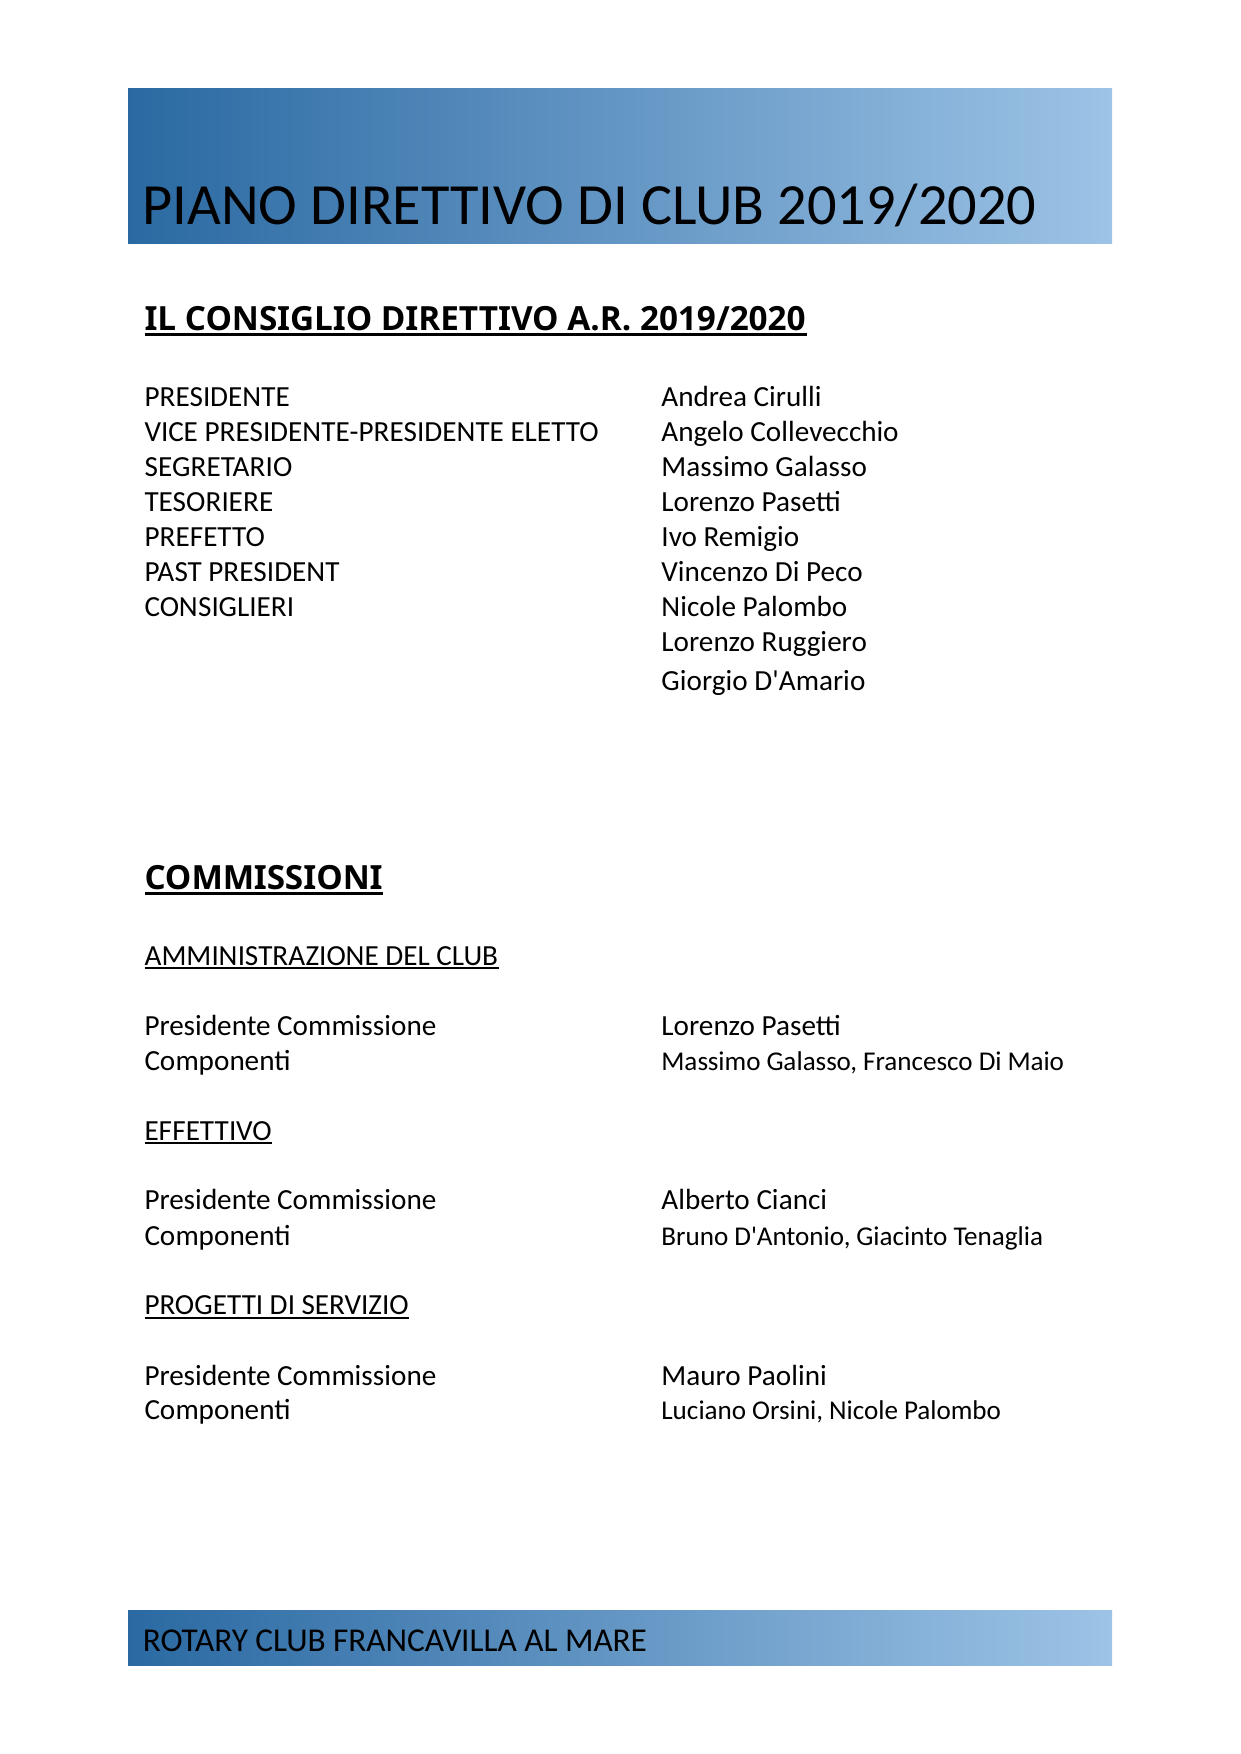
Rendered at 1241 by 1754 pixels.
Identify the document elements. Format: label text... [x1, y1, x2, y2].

text_box IL CONSIGLIO DIRETTIVO A.R. 2019/2020 PRESIDENTE Andrea Cirulli VICE PRESIDENTE-PRESIDENTE ELETTO Angelo Collevecchio SEGRETARIO Massimo Galasso TESORIERE Lorenzo Pasetti PREFETTO Ivo Remigio PAST PRESIDENT Vincenzo Di Peco CONSIGLIERI Nicole Palombo Lorenzo Ruggiero Giorgio D'Amario COMMISSIONI AMMINISTRAZIONE DEL CLUB Presidente Commissione Lorenzo Pasetti Componenti Massimo Galasso, Francesco Di Maio EFFETTIVO Presidente Commissione Alberto Cianci Componenti Bruno D'Antonio, Giacinto Tenaglia PROGETTI DI SERVIZIO Presidente Commissione Mauro Paolini Componenti Luciano Orsini, Nicole Palombo [129, 249, 1114, 1504]
text_box PIANO DIRETTIVO DI CLUB 2019/2020 [128, 88, 1113, 244]
text_box ROTARY CLUB FRANCAVILLA AL MARE [128, 1610, 1113, 1666]
